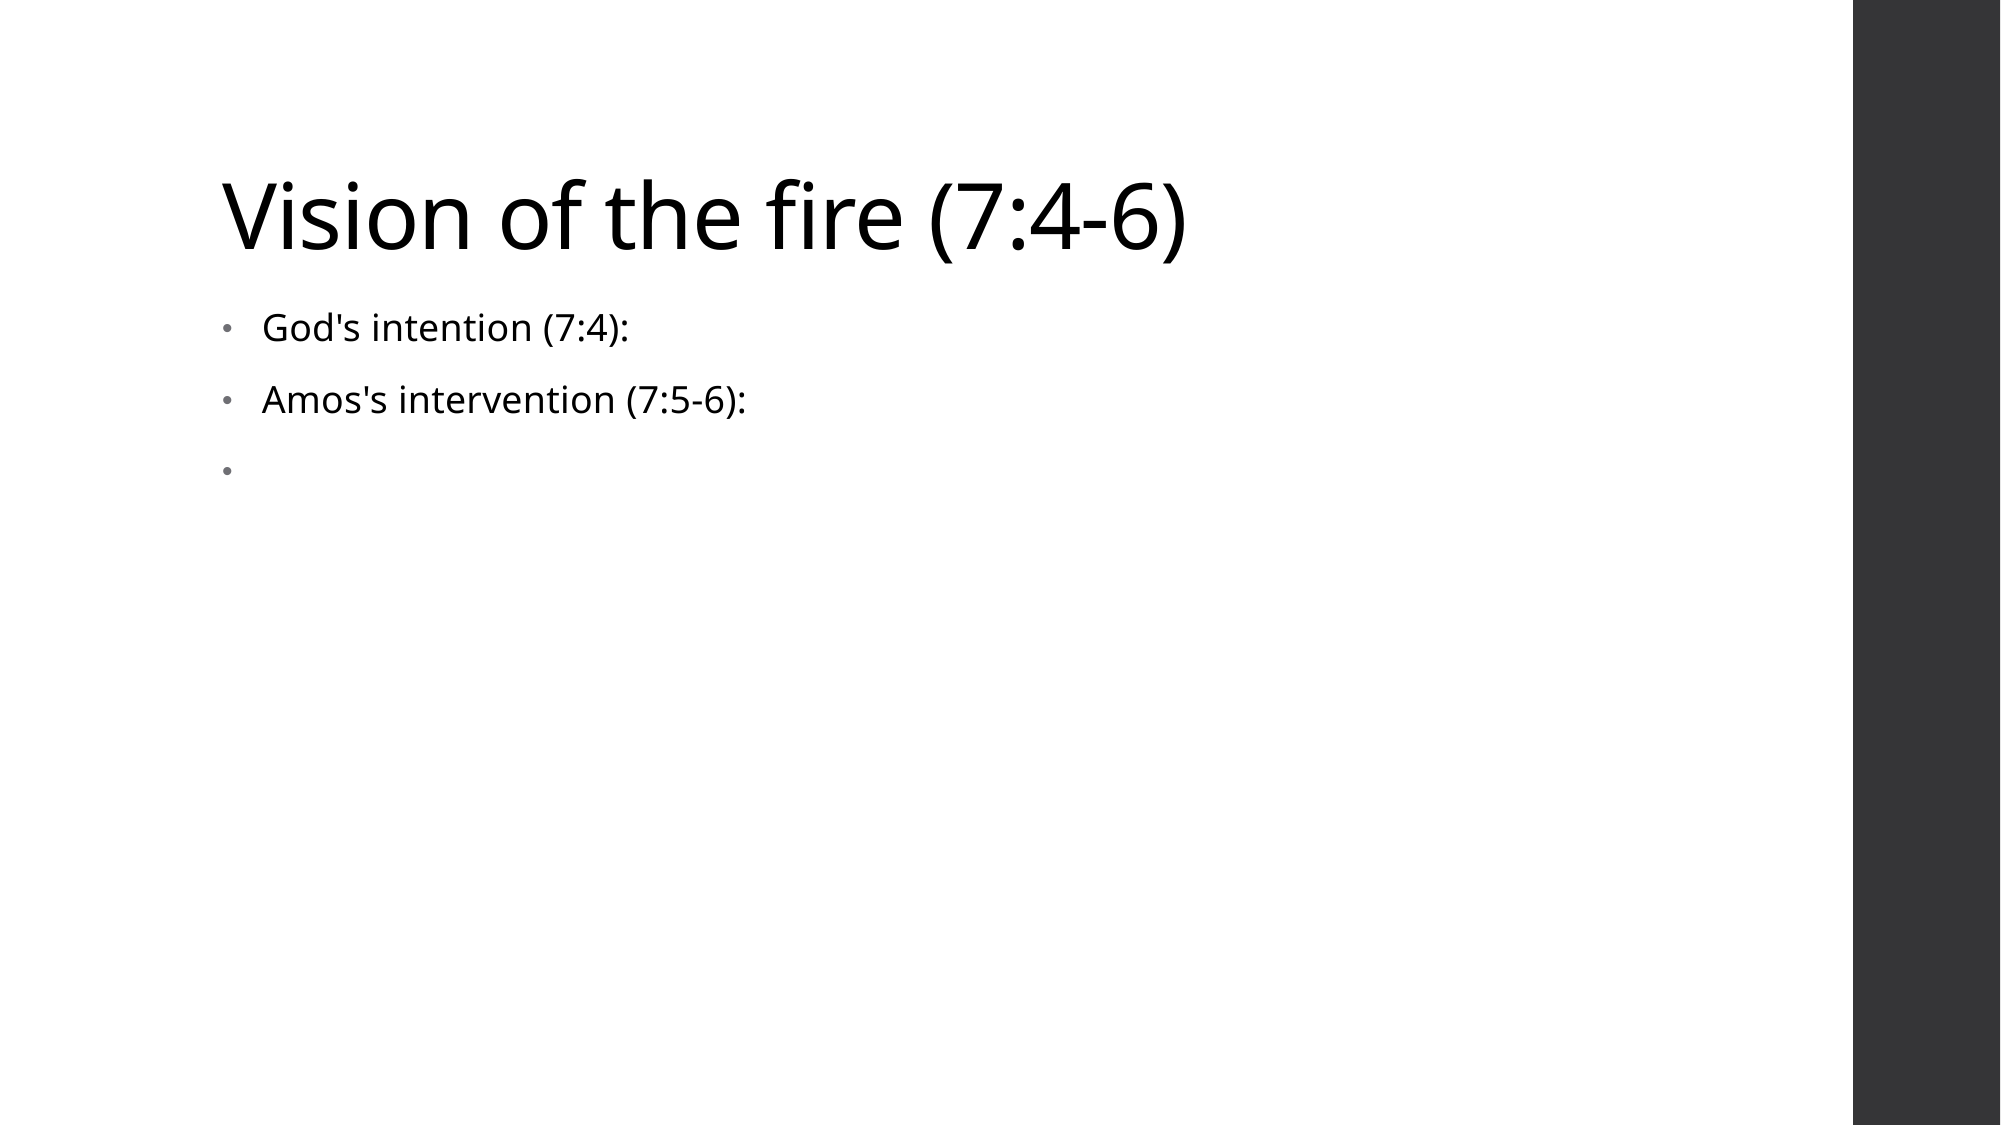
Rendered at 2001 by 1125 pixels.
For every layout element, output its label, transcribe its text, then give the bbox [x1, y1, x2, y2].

list God's intention (7:4): Amos's intervention (7:5-6): [206, 299, 1617, 1014]
title Vision of the fire (7:4-6) [206, 60, 1797, 278]
